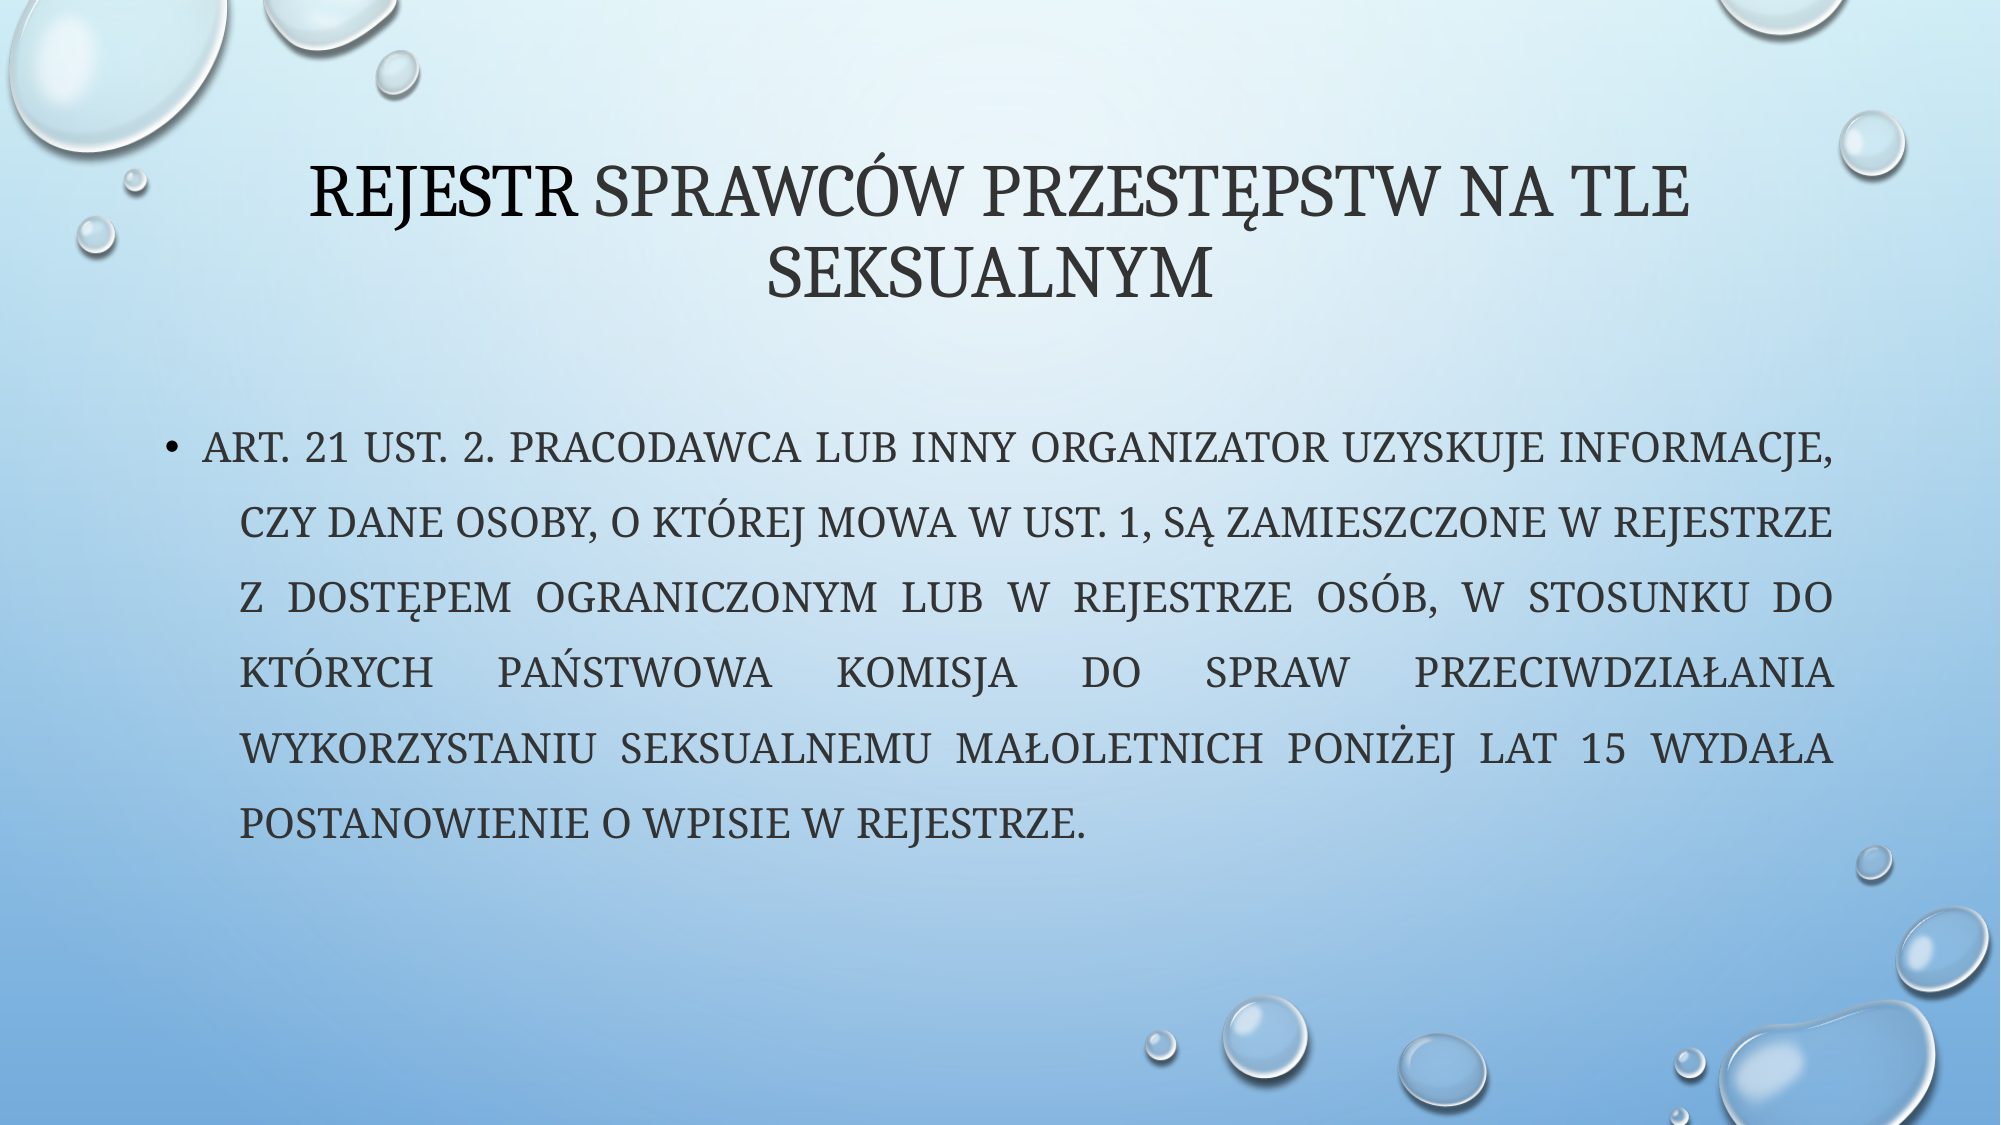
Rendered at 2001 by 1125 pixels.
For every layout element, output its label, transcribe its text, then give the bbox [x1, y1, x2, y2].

title Rejestr Sprawców Przestępstw na Tle Seksualnym [149, 101, 1851, 364]
list Art. 21 ust. 2. Pracodawca lub inny organizator uzyskuje informacje, czy dane osoby, o której mowa w ust. 1, są zamieszczone w Rejestrze z dostępem ograniczonym lub w Rejestrze osób, w stosunku do których Państwowa Komisja do spraw przeciwdziałania wykorzystaniu seksualnemu małoletnich poniżej lat 15 wydała postanowienie o wpisie w Rejestrze. [149, 388, 1850, 950]
